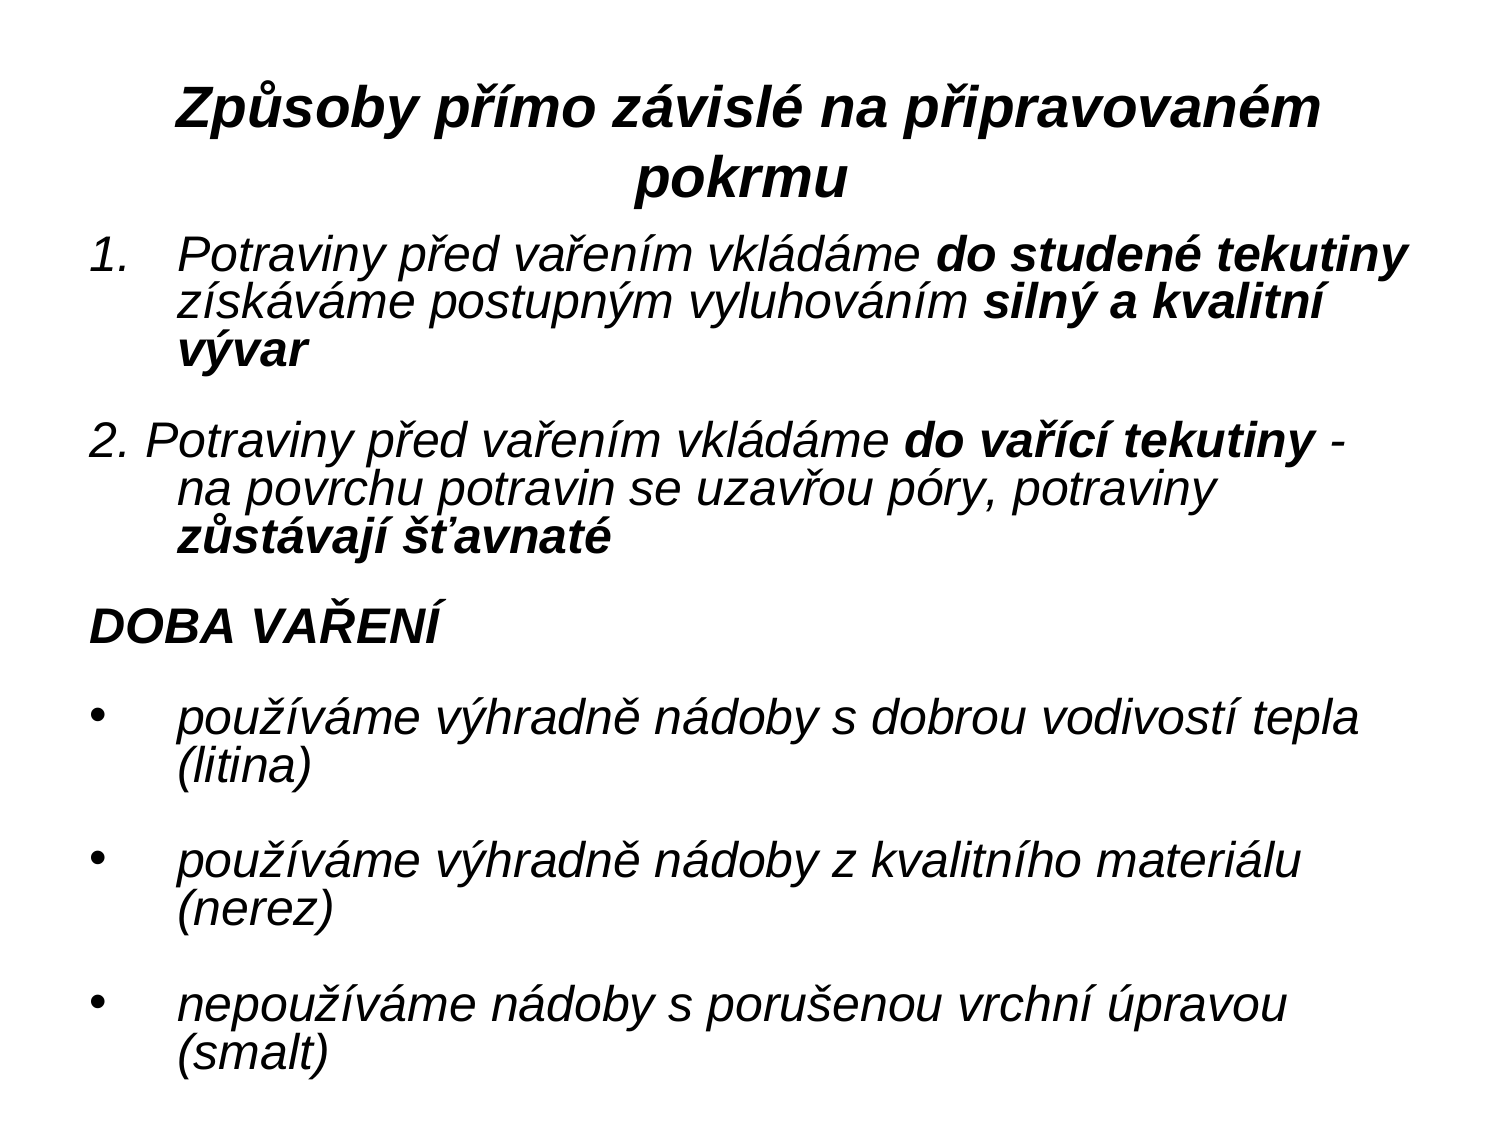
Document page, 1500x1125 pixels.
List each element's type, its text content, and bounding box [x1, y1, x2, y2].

title Způsoby přímo závislé na připravovaném pokrmu [75, 45, 1426, 224]
list Potraviny před vařením vkládáme do studené tekutiny získáváme postupným vyluhováním silný a kvalitní vývar 2. Potraviny před vařením vkládáme do vařící tekutiny - na povrchu potravin se uzavřou póry, potraviny zůstávají šťavnaté DOBA VAŘENÍ používáme výhradně nádoby s dobrou vodivostí tepla (litina) používáme výhradně nádoby z kvalitního materiálu (nerez) nepoužíváme nádoby s porušenou vrchní úpravou (smalt) [75, 224, 1426, 1101]
